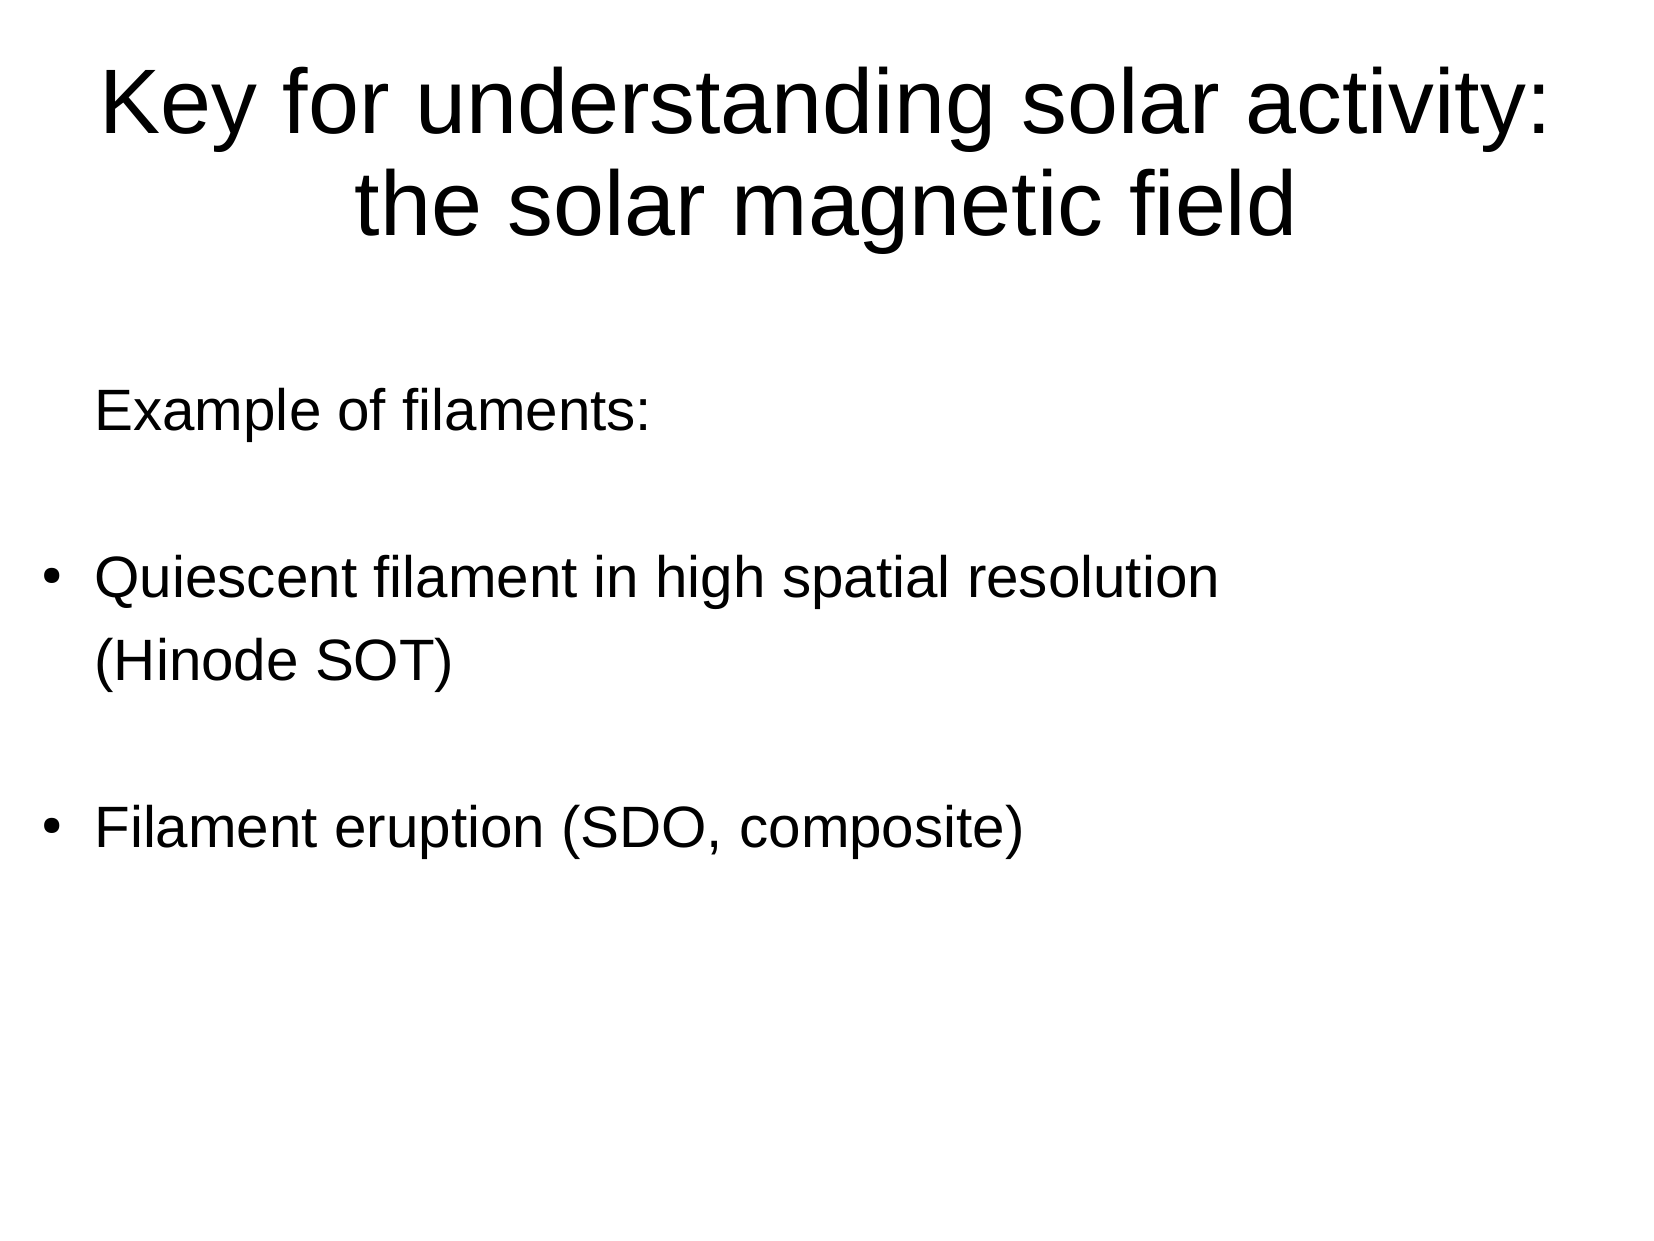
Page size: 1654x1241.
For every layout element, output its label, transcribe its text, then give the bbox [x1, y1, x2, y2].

list Example of filaments: Quiescent filament in high spatial resolution (Hinode SOT) Filament eruption (SDO, composite) [23, 377, 1583, 886]
title Key for understanding solar activity: the solar magnetic field [82, 49, 1571, 257]
